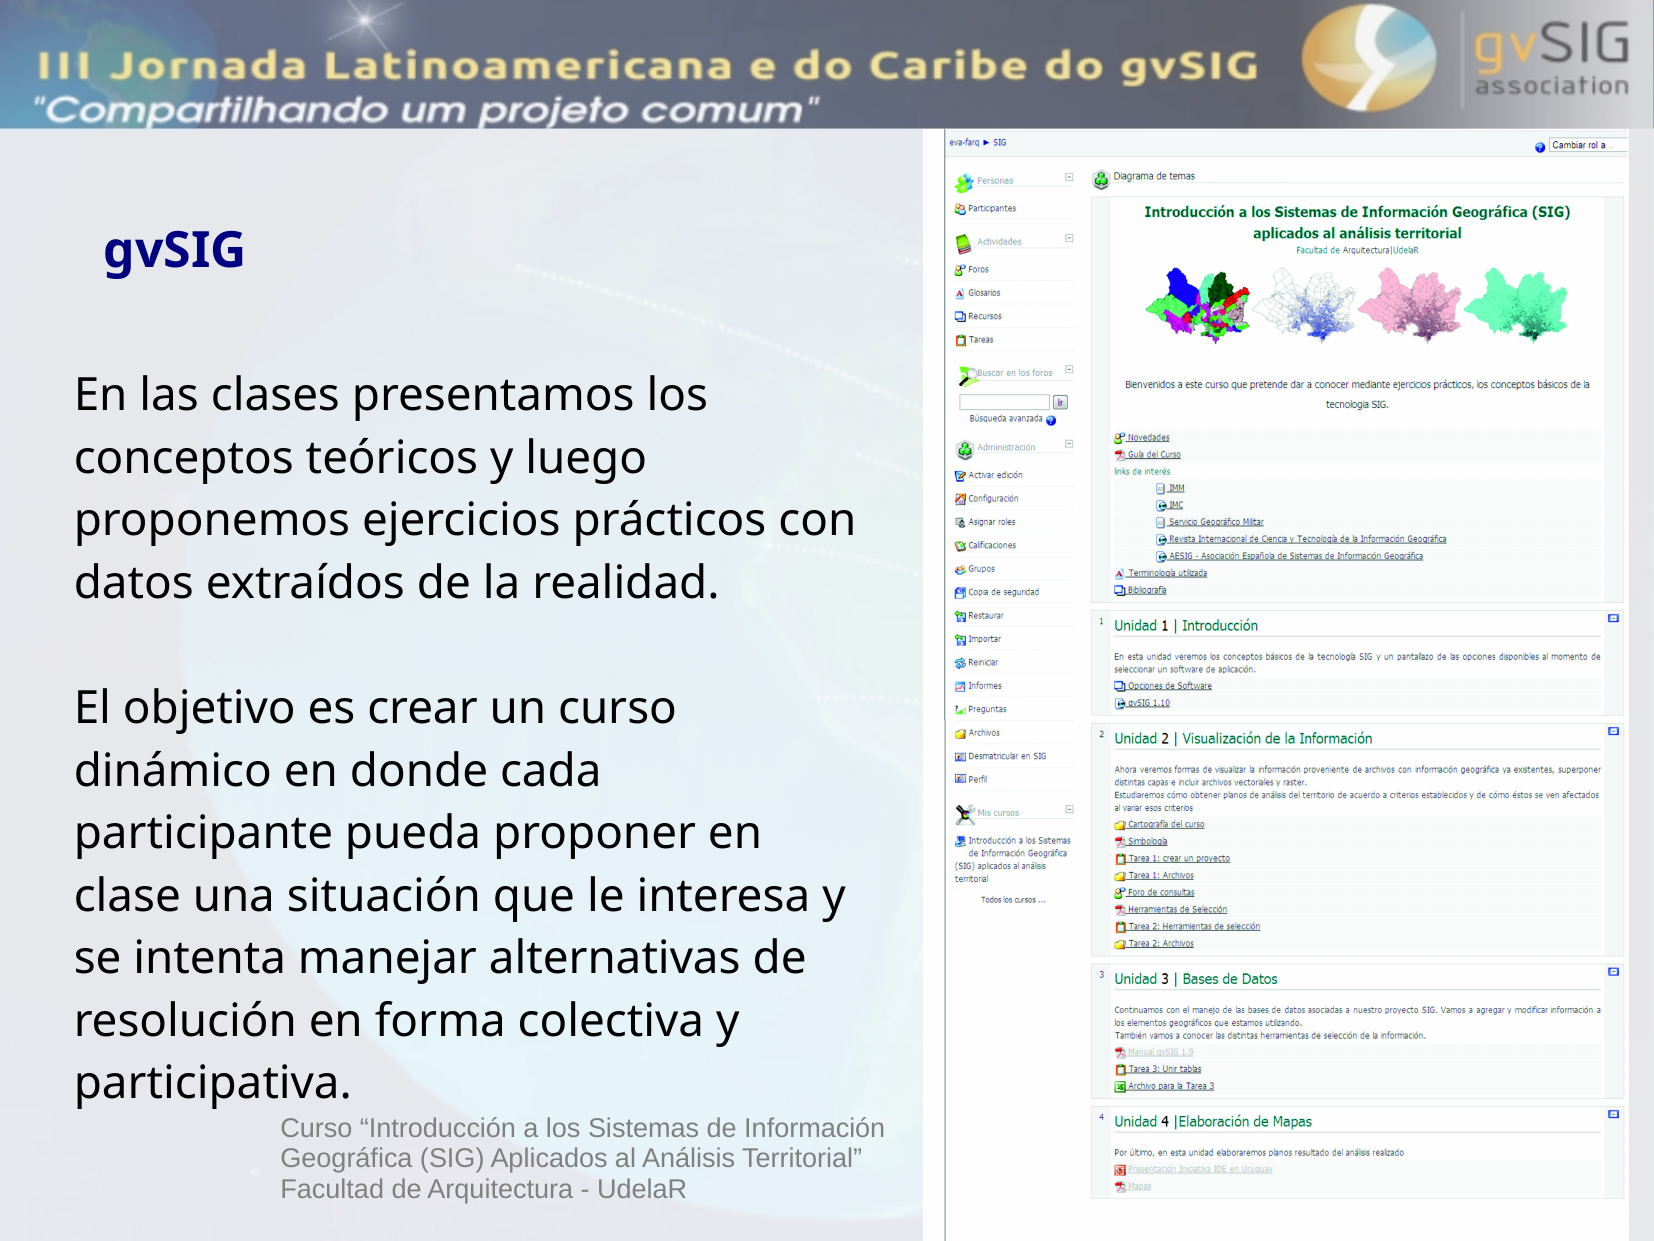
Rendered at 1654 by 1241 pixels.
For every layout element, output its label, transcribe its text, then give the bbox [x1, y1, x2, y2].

text_box Curso “Introducción a los Sistemas de Información Geográfica (SIG) Aplicados al Análisis Territorial” Facultad de Arquitectura - UdelaR [265, 1105, 1004, 1211]
picture [0, 0, 1654, 1241]
text_box En las clases presentamos los conceptos teóricos y luego proponemos ejercicios prácticos con datos extraídos de la realidad. El objetivo es crear un curso dinámico en donde cada participante pueda proponer en clase una situación que le interesa y se intenta manejar alternativas de resolución en forma colectiva y participativa. [59, 354, 886, 1113]
text_box gvSIG [88, 206, 265, 292]
